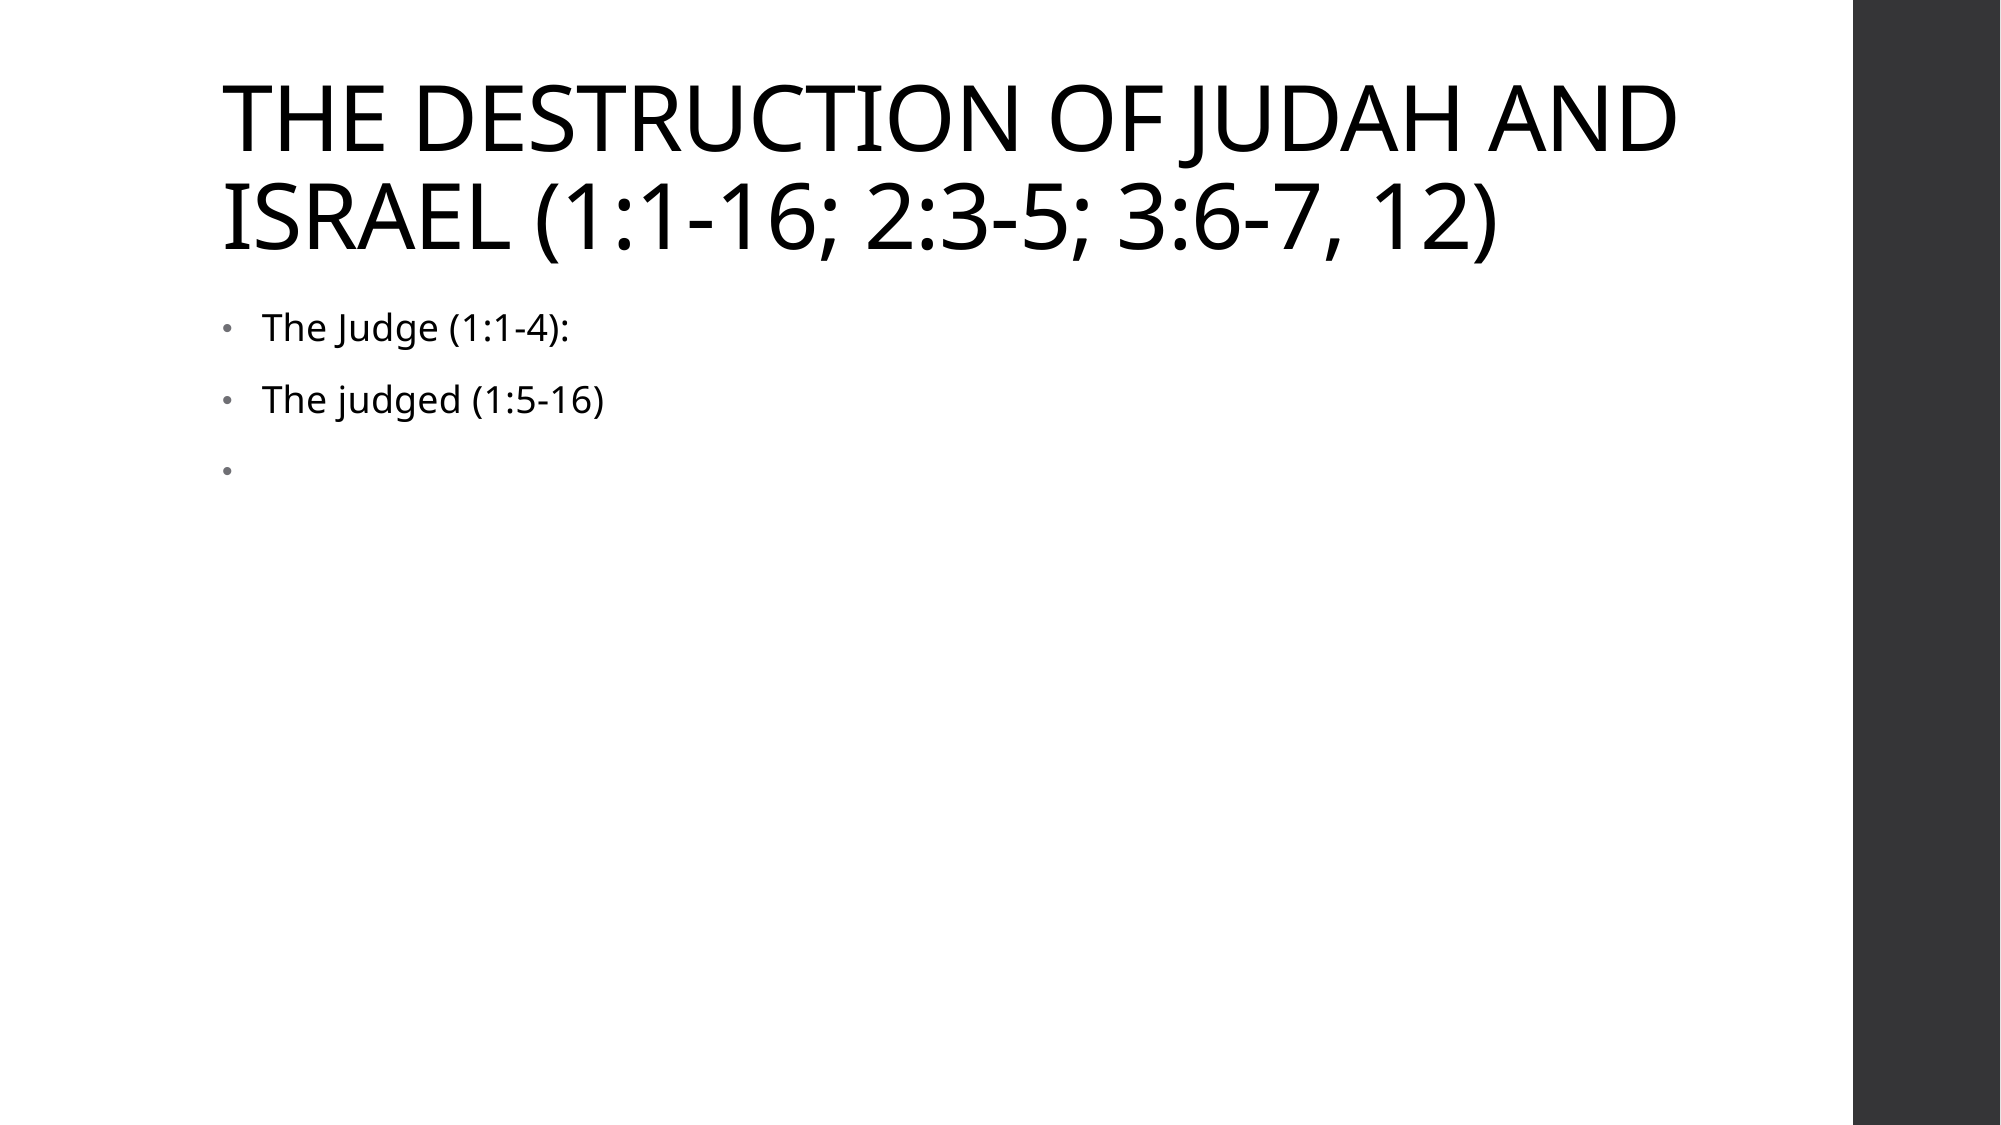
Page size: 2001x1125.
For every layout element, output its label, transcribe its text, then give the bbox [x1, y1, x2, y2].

title THE DESTRUCTION OF JUDAH AND ISRAEL (1:1-16; 2:3-5; 3:6-7, 12) [206, 60, 1797, 278]
list The Judge (1:1-4): The judged (1:5-16) [206, 299, 1617, 1014]
